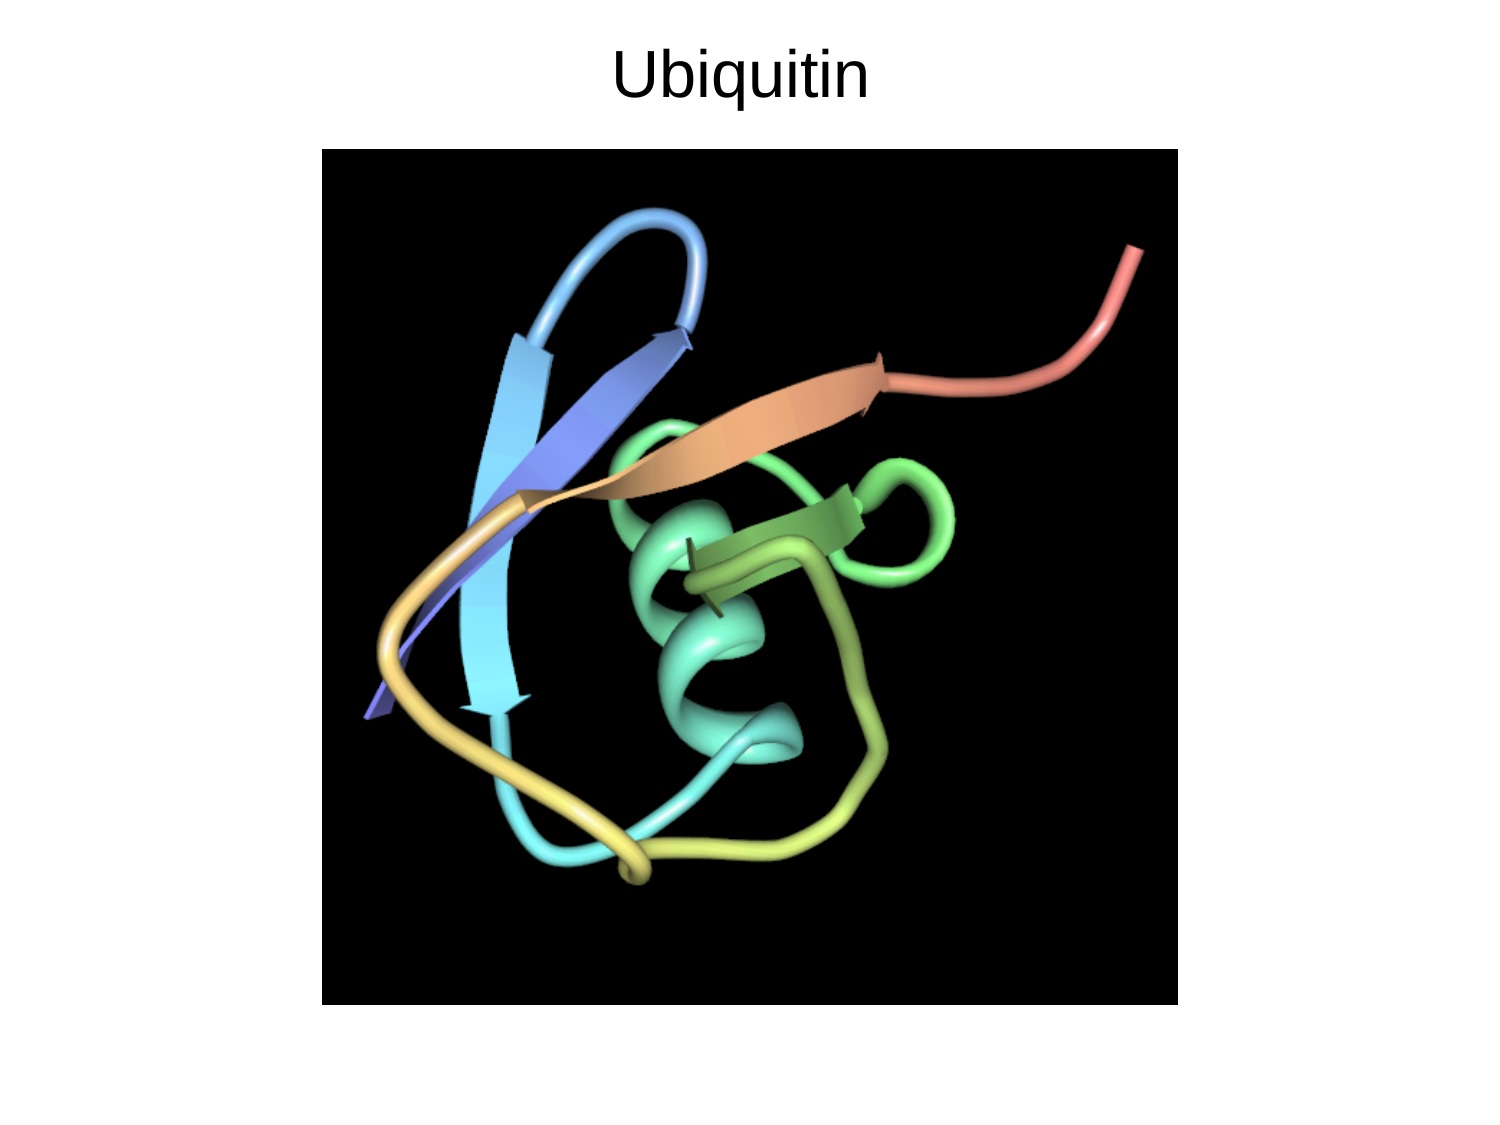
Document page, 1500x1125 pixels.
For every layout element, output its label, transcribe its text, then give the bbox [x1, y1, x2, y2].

title Ubiquitin [75, 23, 1426, 119]
picture [322, 149, 1178, 1005]
